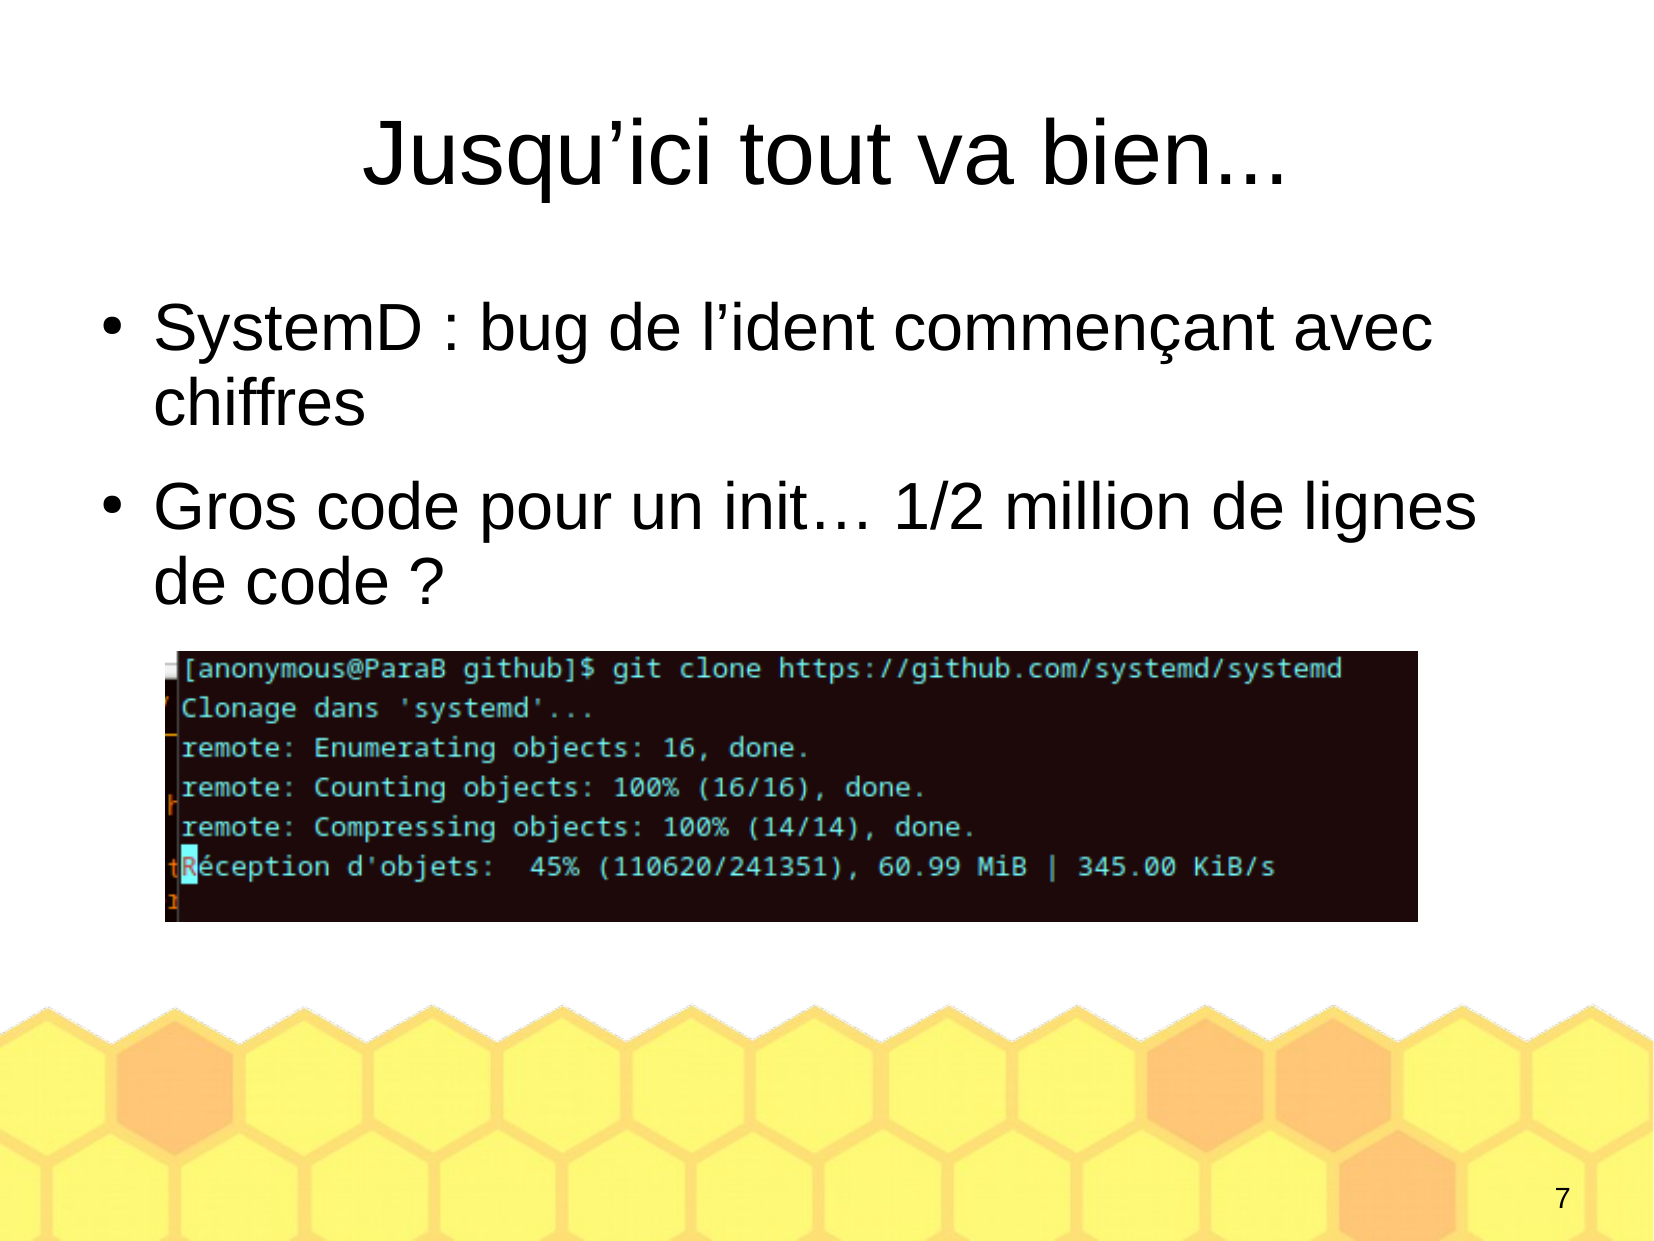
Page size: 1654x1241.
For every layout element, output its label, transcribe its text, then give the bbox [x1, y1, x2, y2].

list SystemD : bug de l’ident commençant avec chiffres Gros code pour un init… 1/2 million de lignes de code ? [82, 290, 1571, 1010]
title Jusqu’ici tout va bien... [82, 49, 1571, 257]
picture [165, 651, 1418, 922]
picture [0, 1001, 1654, 1241]
